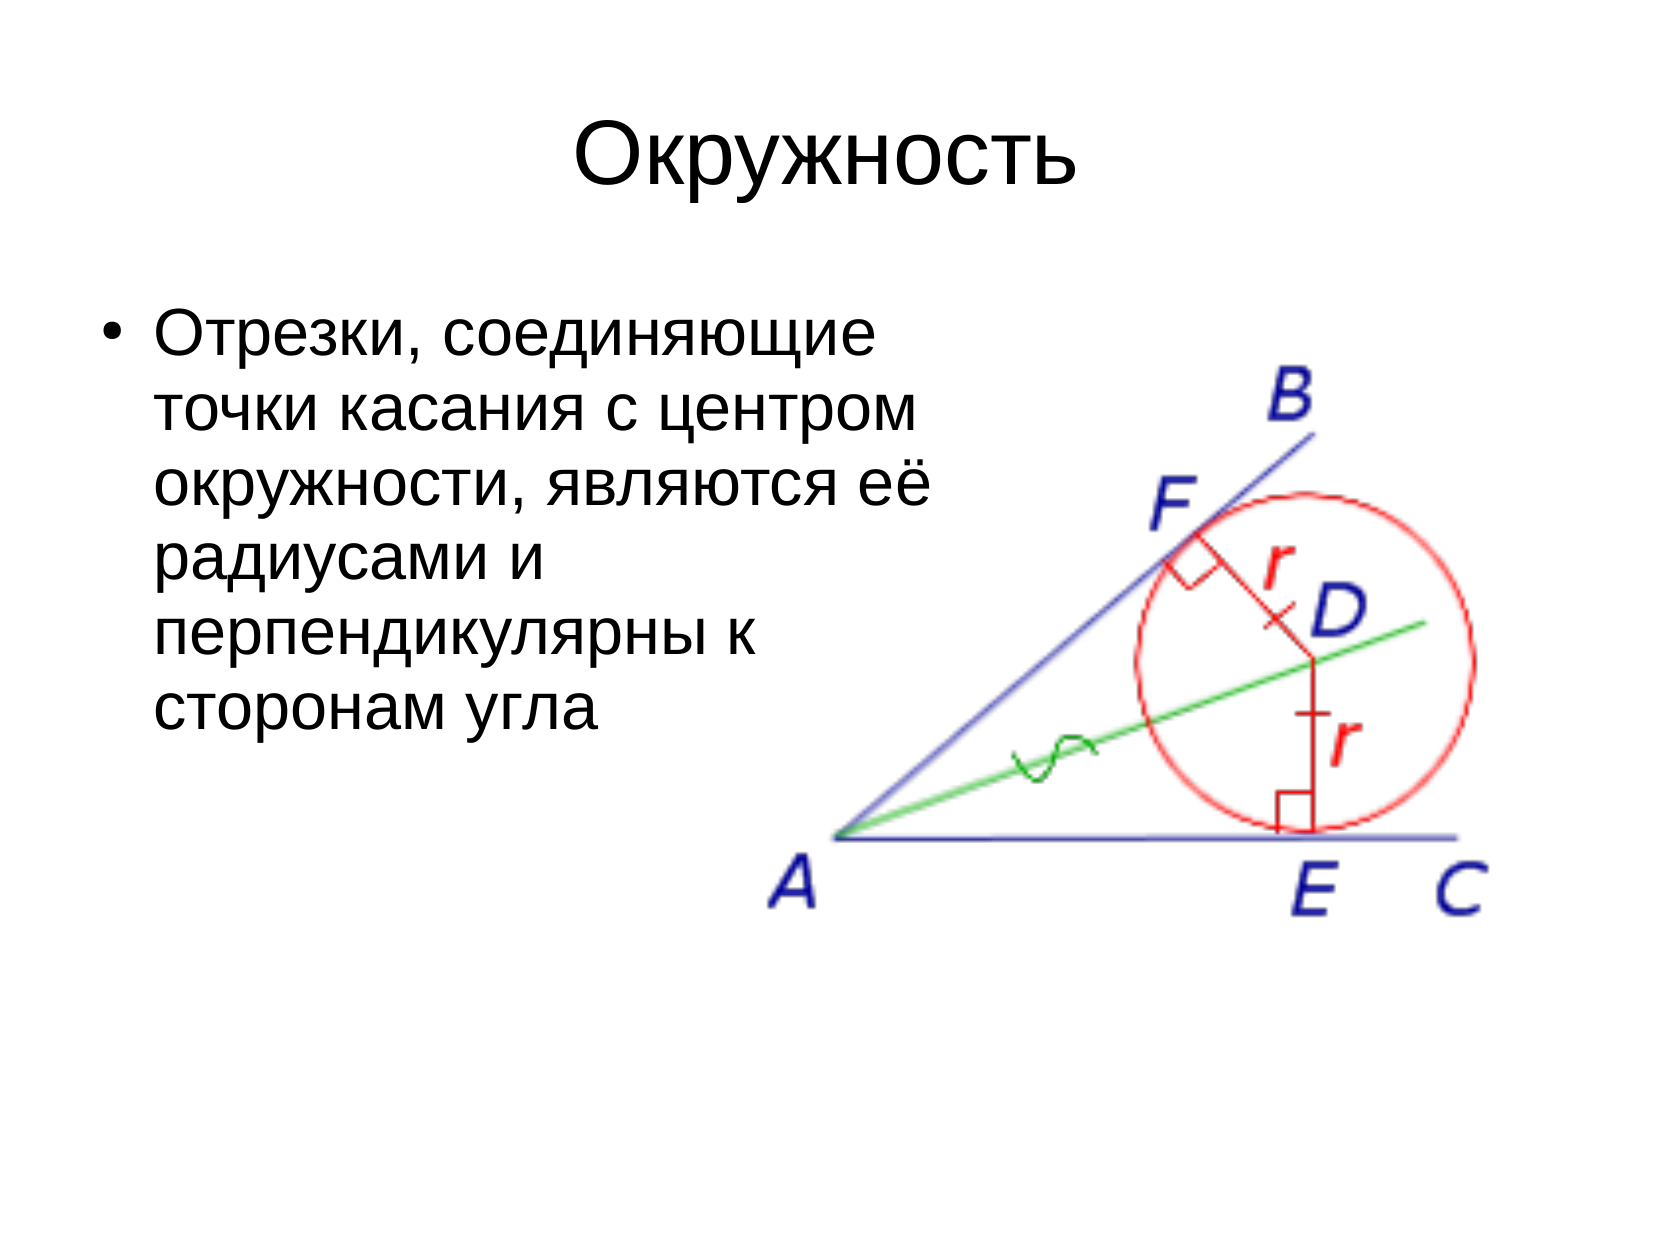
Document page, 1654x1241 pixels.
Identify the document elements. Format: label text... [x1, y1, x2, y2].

list Отрезки, соединяющие точки касания с центром окружности, являются её радиусами и перпендикулярны к сторонам угла [82, 295, 945, 1109]
title Окружность [82, 49, 1571, 257]
picture [738, 324, 1525, 949]
